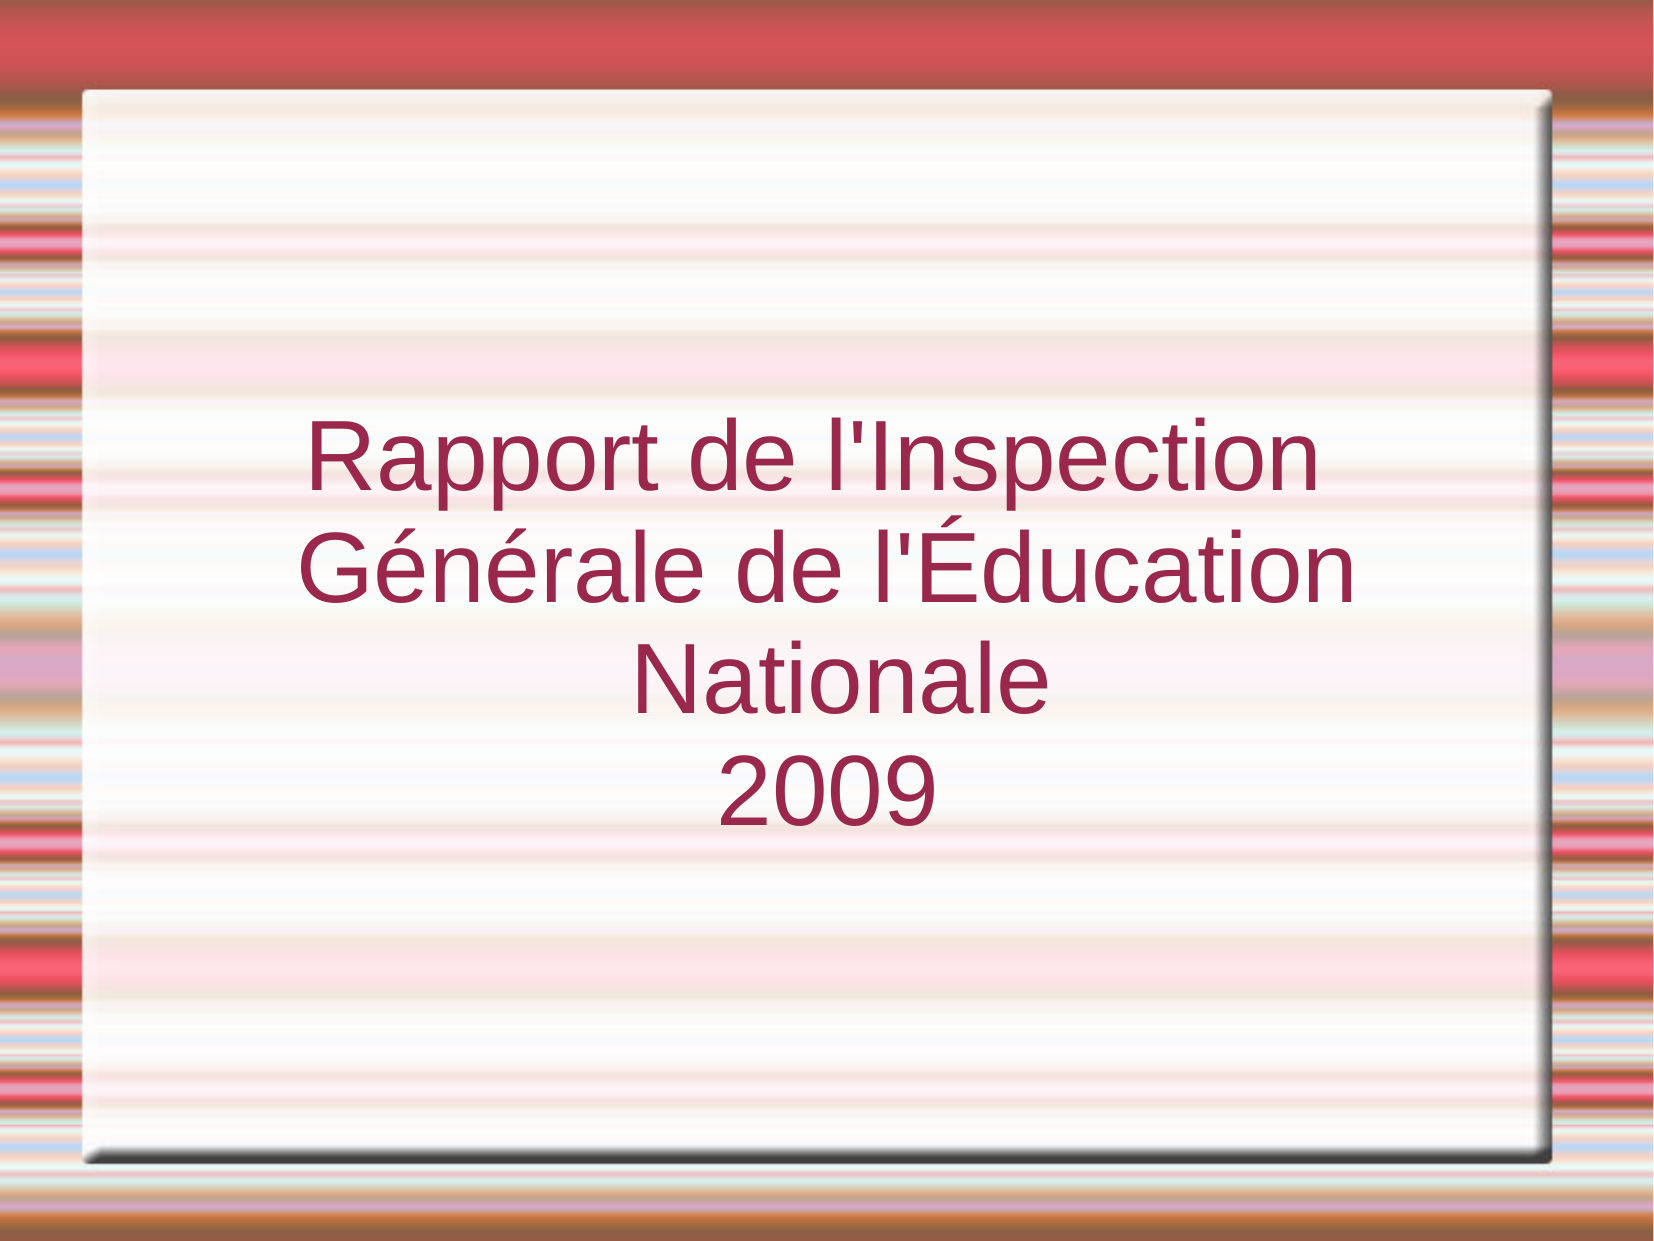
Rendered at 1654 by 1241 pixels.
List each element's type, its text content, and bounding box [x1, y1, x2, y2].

subtitle Rapport de l'Inspection Générale de l'Éducation Nationale 2009 [121, 122, 1534, 1125]
picture [0, 0, 1654, 1241]
